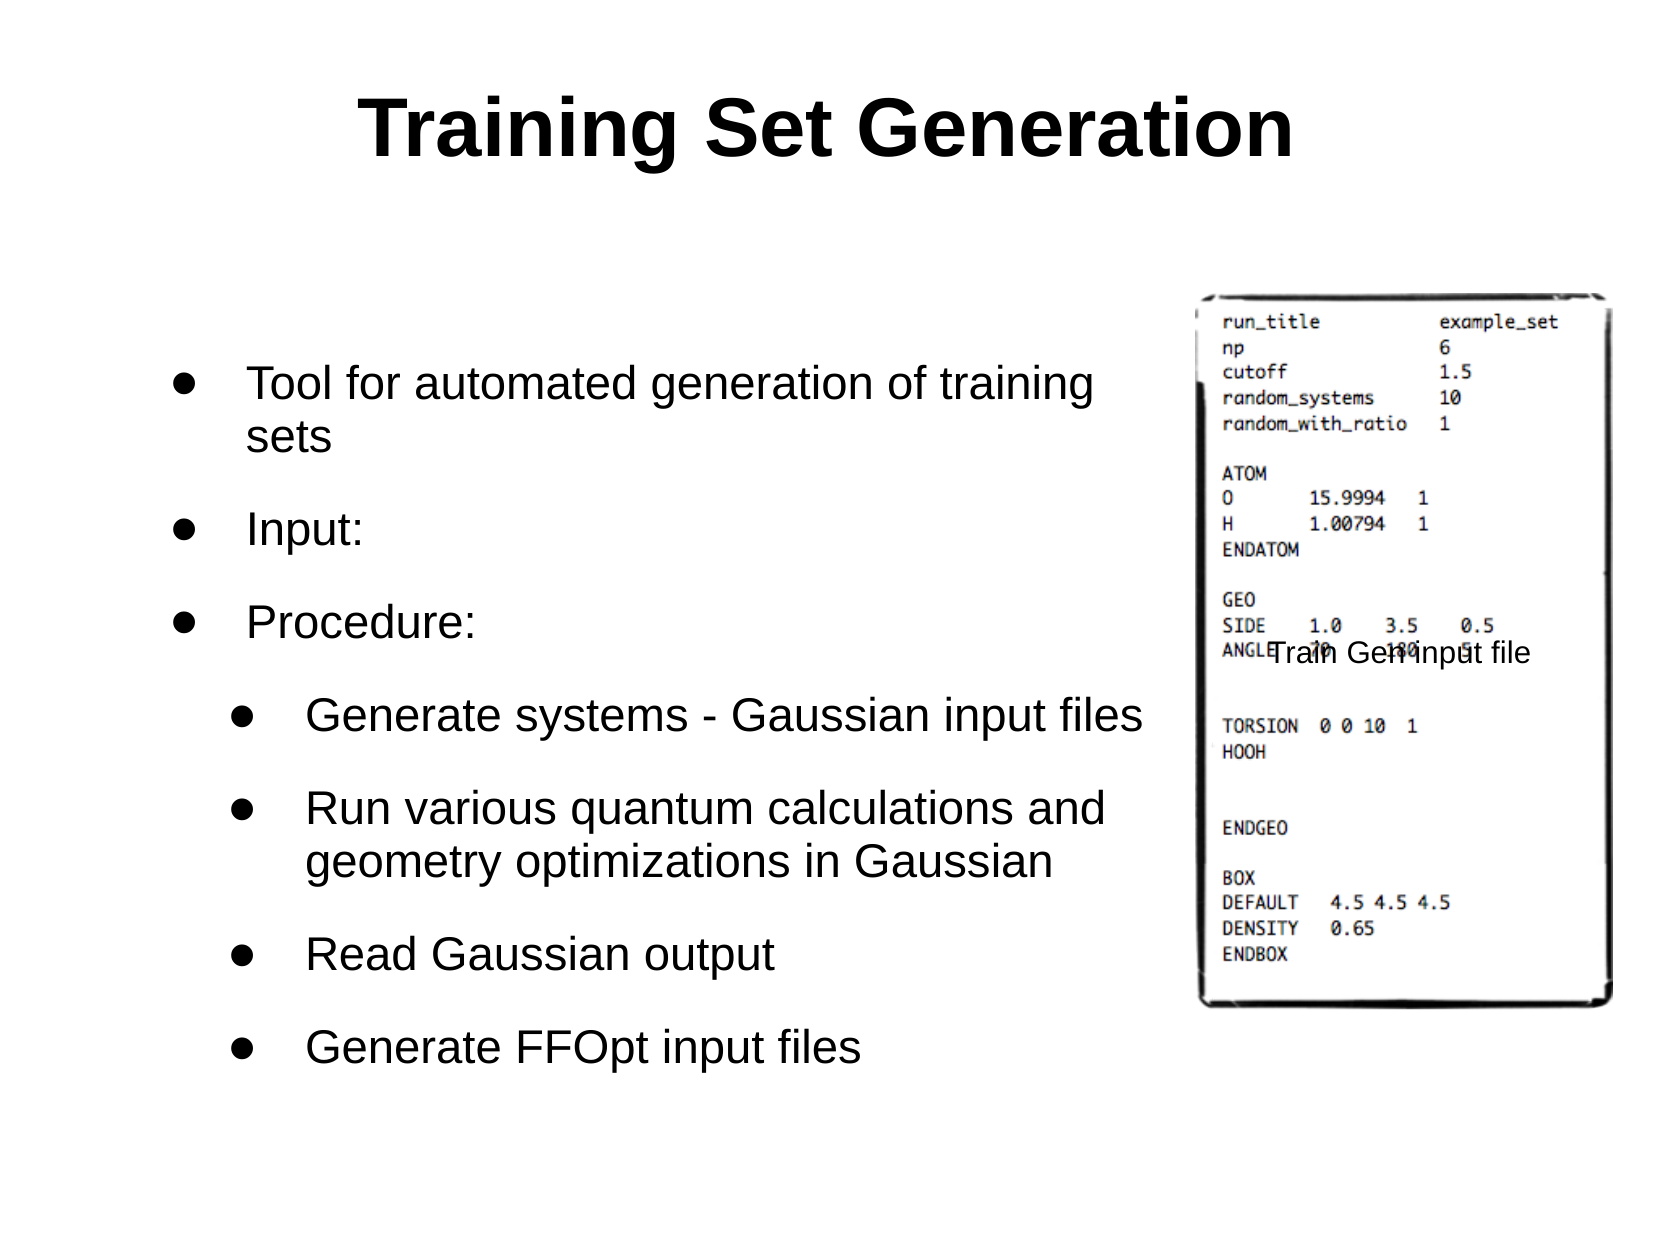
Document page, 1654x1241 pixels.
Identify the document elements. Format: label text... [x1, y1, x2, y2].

list Tool for automated generation of training sets Input: Procedure: Generate systems - Gaussian input files Run various quantum calculations and geometry optimizations in Gaussian Read Gaussian output Generate FFOpt input files [119, 343, 1173, 1087]
title Training Set Generation [161, 30, 1493, 226]
text_box Train Gen input file [1195, 293, 1613, 1012]
